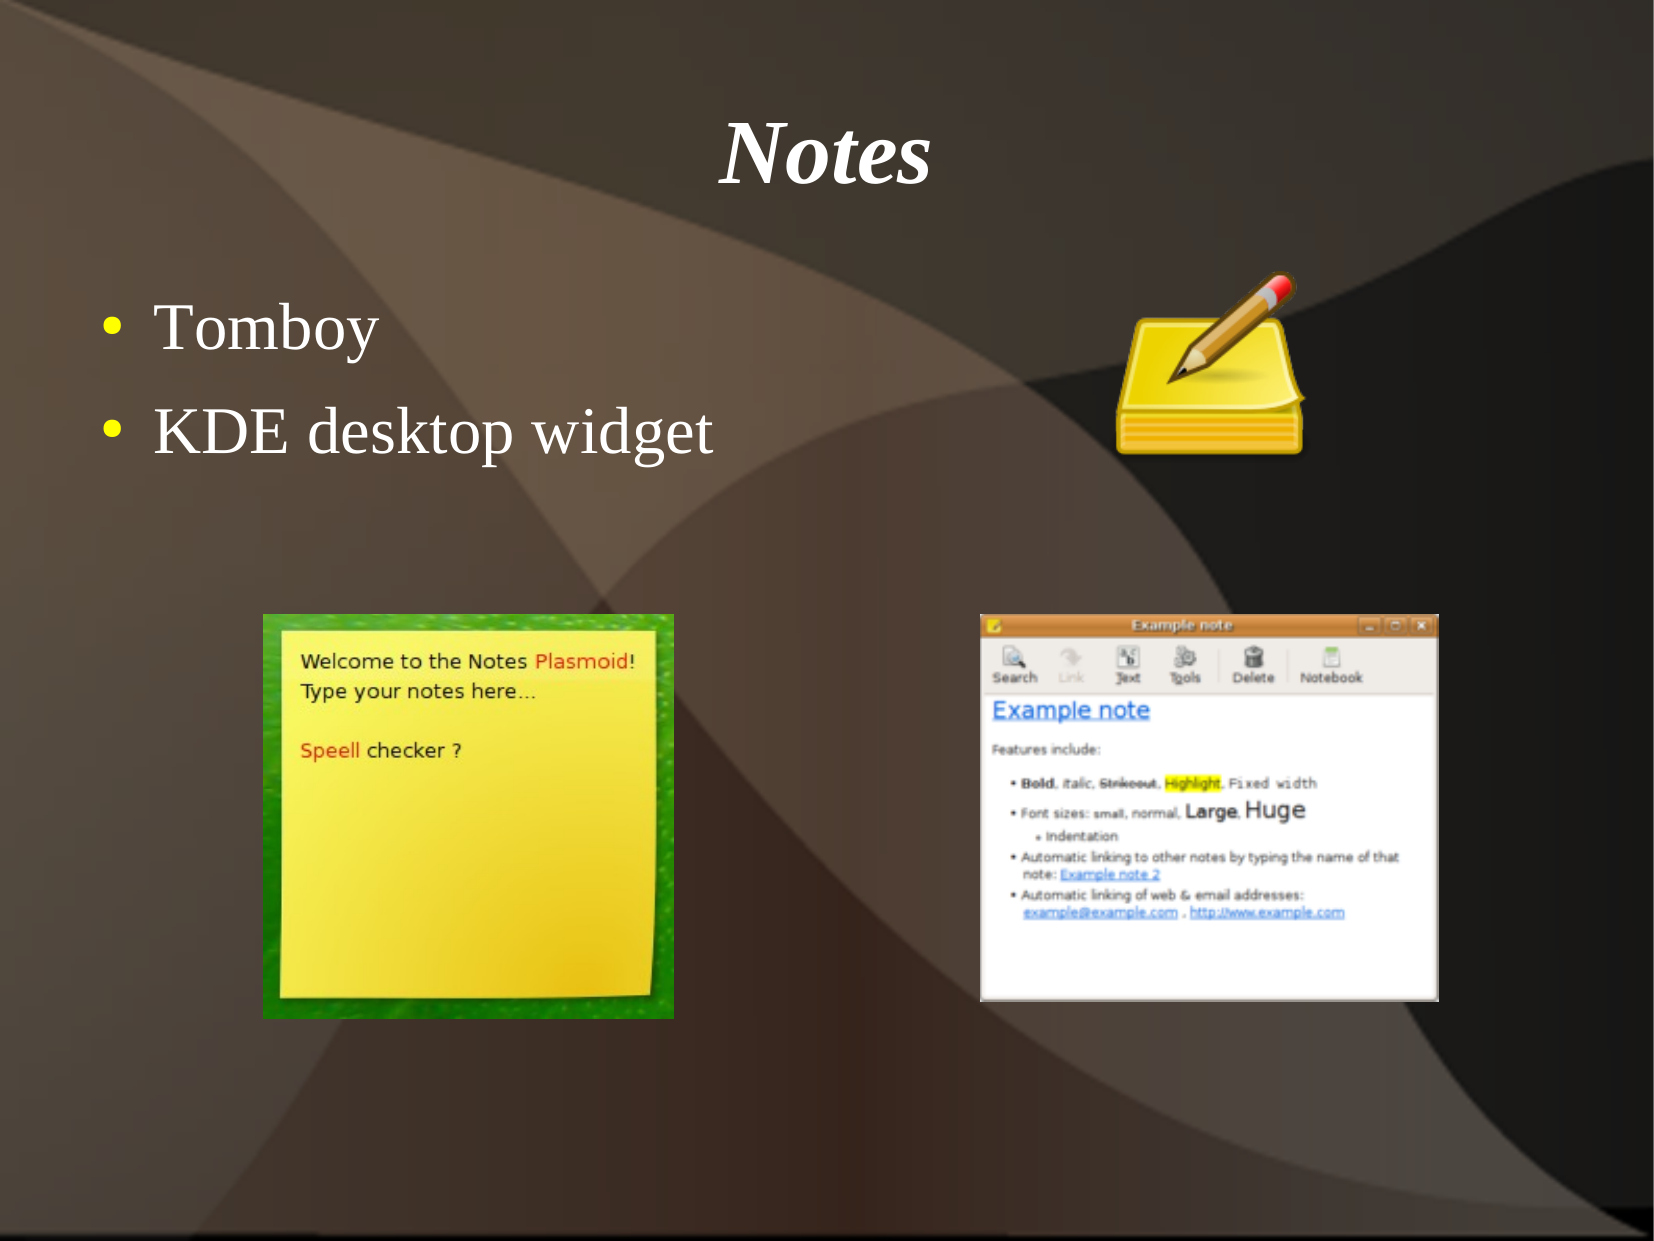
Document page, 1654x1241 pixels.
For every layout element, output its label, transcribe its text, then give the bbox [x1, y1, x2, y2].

title Notes [82, 49, 1571, 257]
picture [0, 0, 1654, 1241]
list Tomboy KDE desktop widget [82, 290, 1571, 1109]
